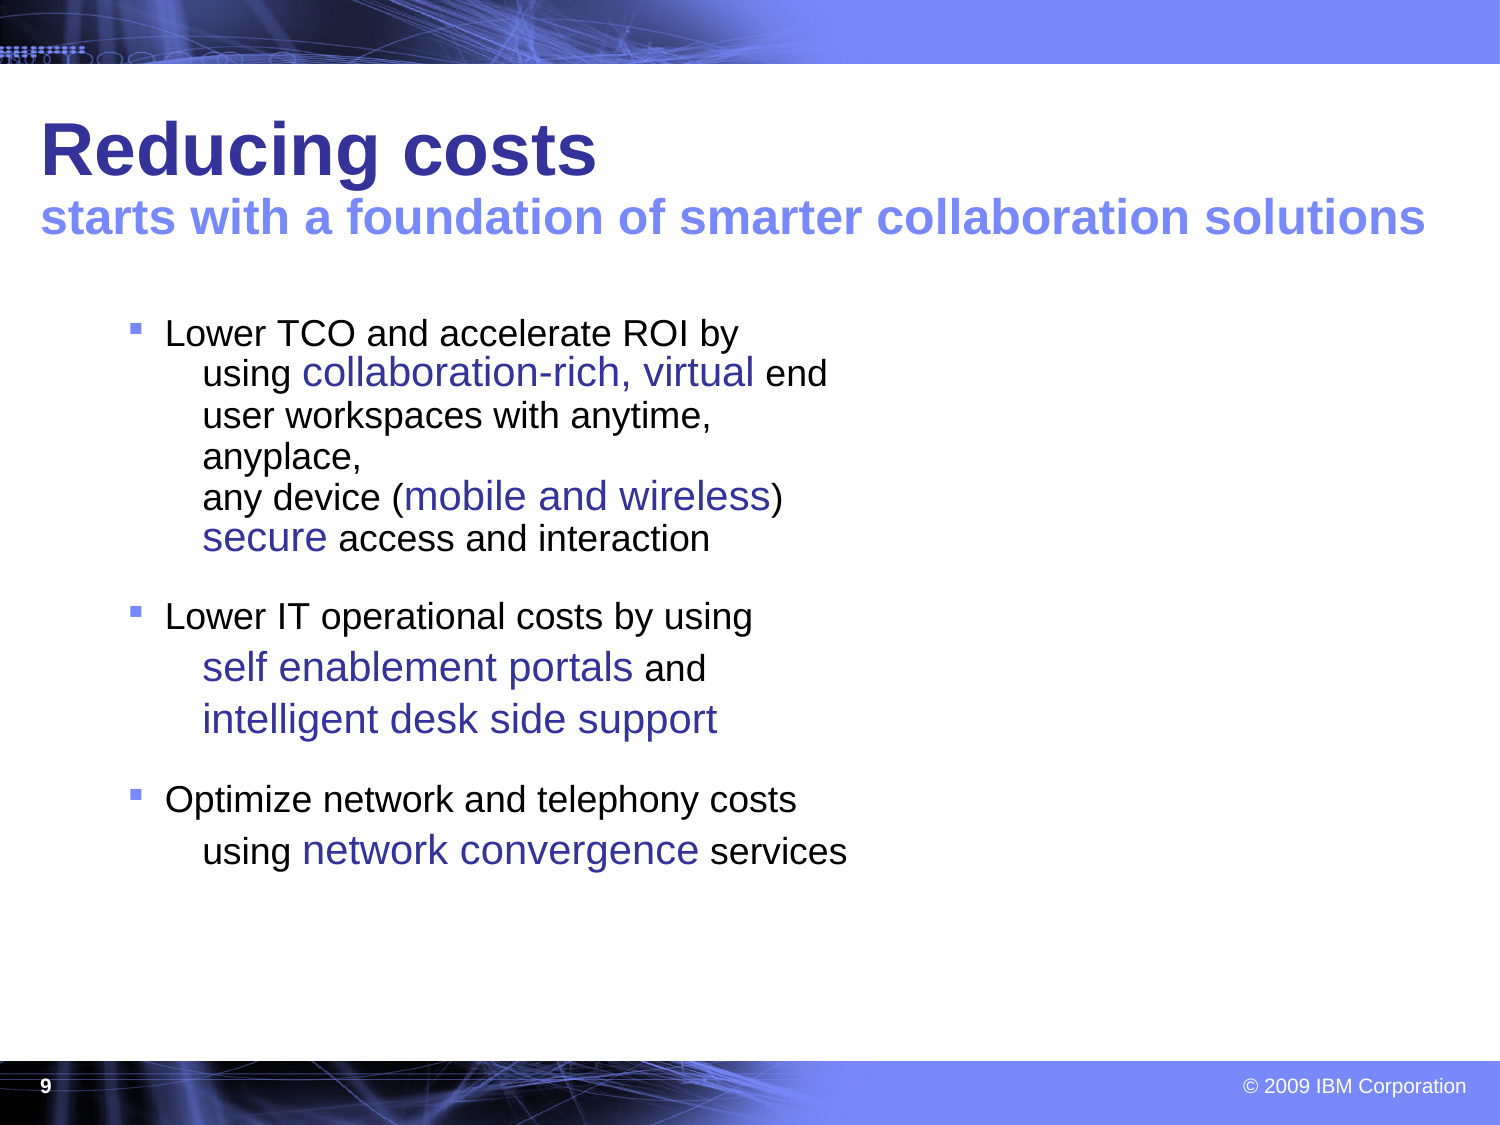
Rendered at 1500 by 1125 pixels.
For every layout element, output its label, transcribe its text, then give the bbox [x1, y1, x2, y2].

picture [0, 0, 1500, 64]
list Lower TCO and accelerate ROI by using collaboration-rich, virtual end user workspaces with anytime, anyplace, any device (mobile and wireless) secure access and interaction Lower IT operational costs by using self enablement portals and intelligent desk side support Optimize network and telephony costs using network convergence services [112, 305, 871, 946]
title Reducing costs starts with a foundation of smarter collaboration solutions [25, 103, 1457, 258]
picture [0, 1061, 1500, 1125]
